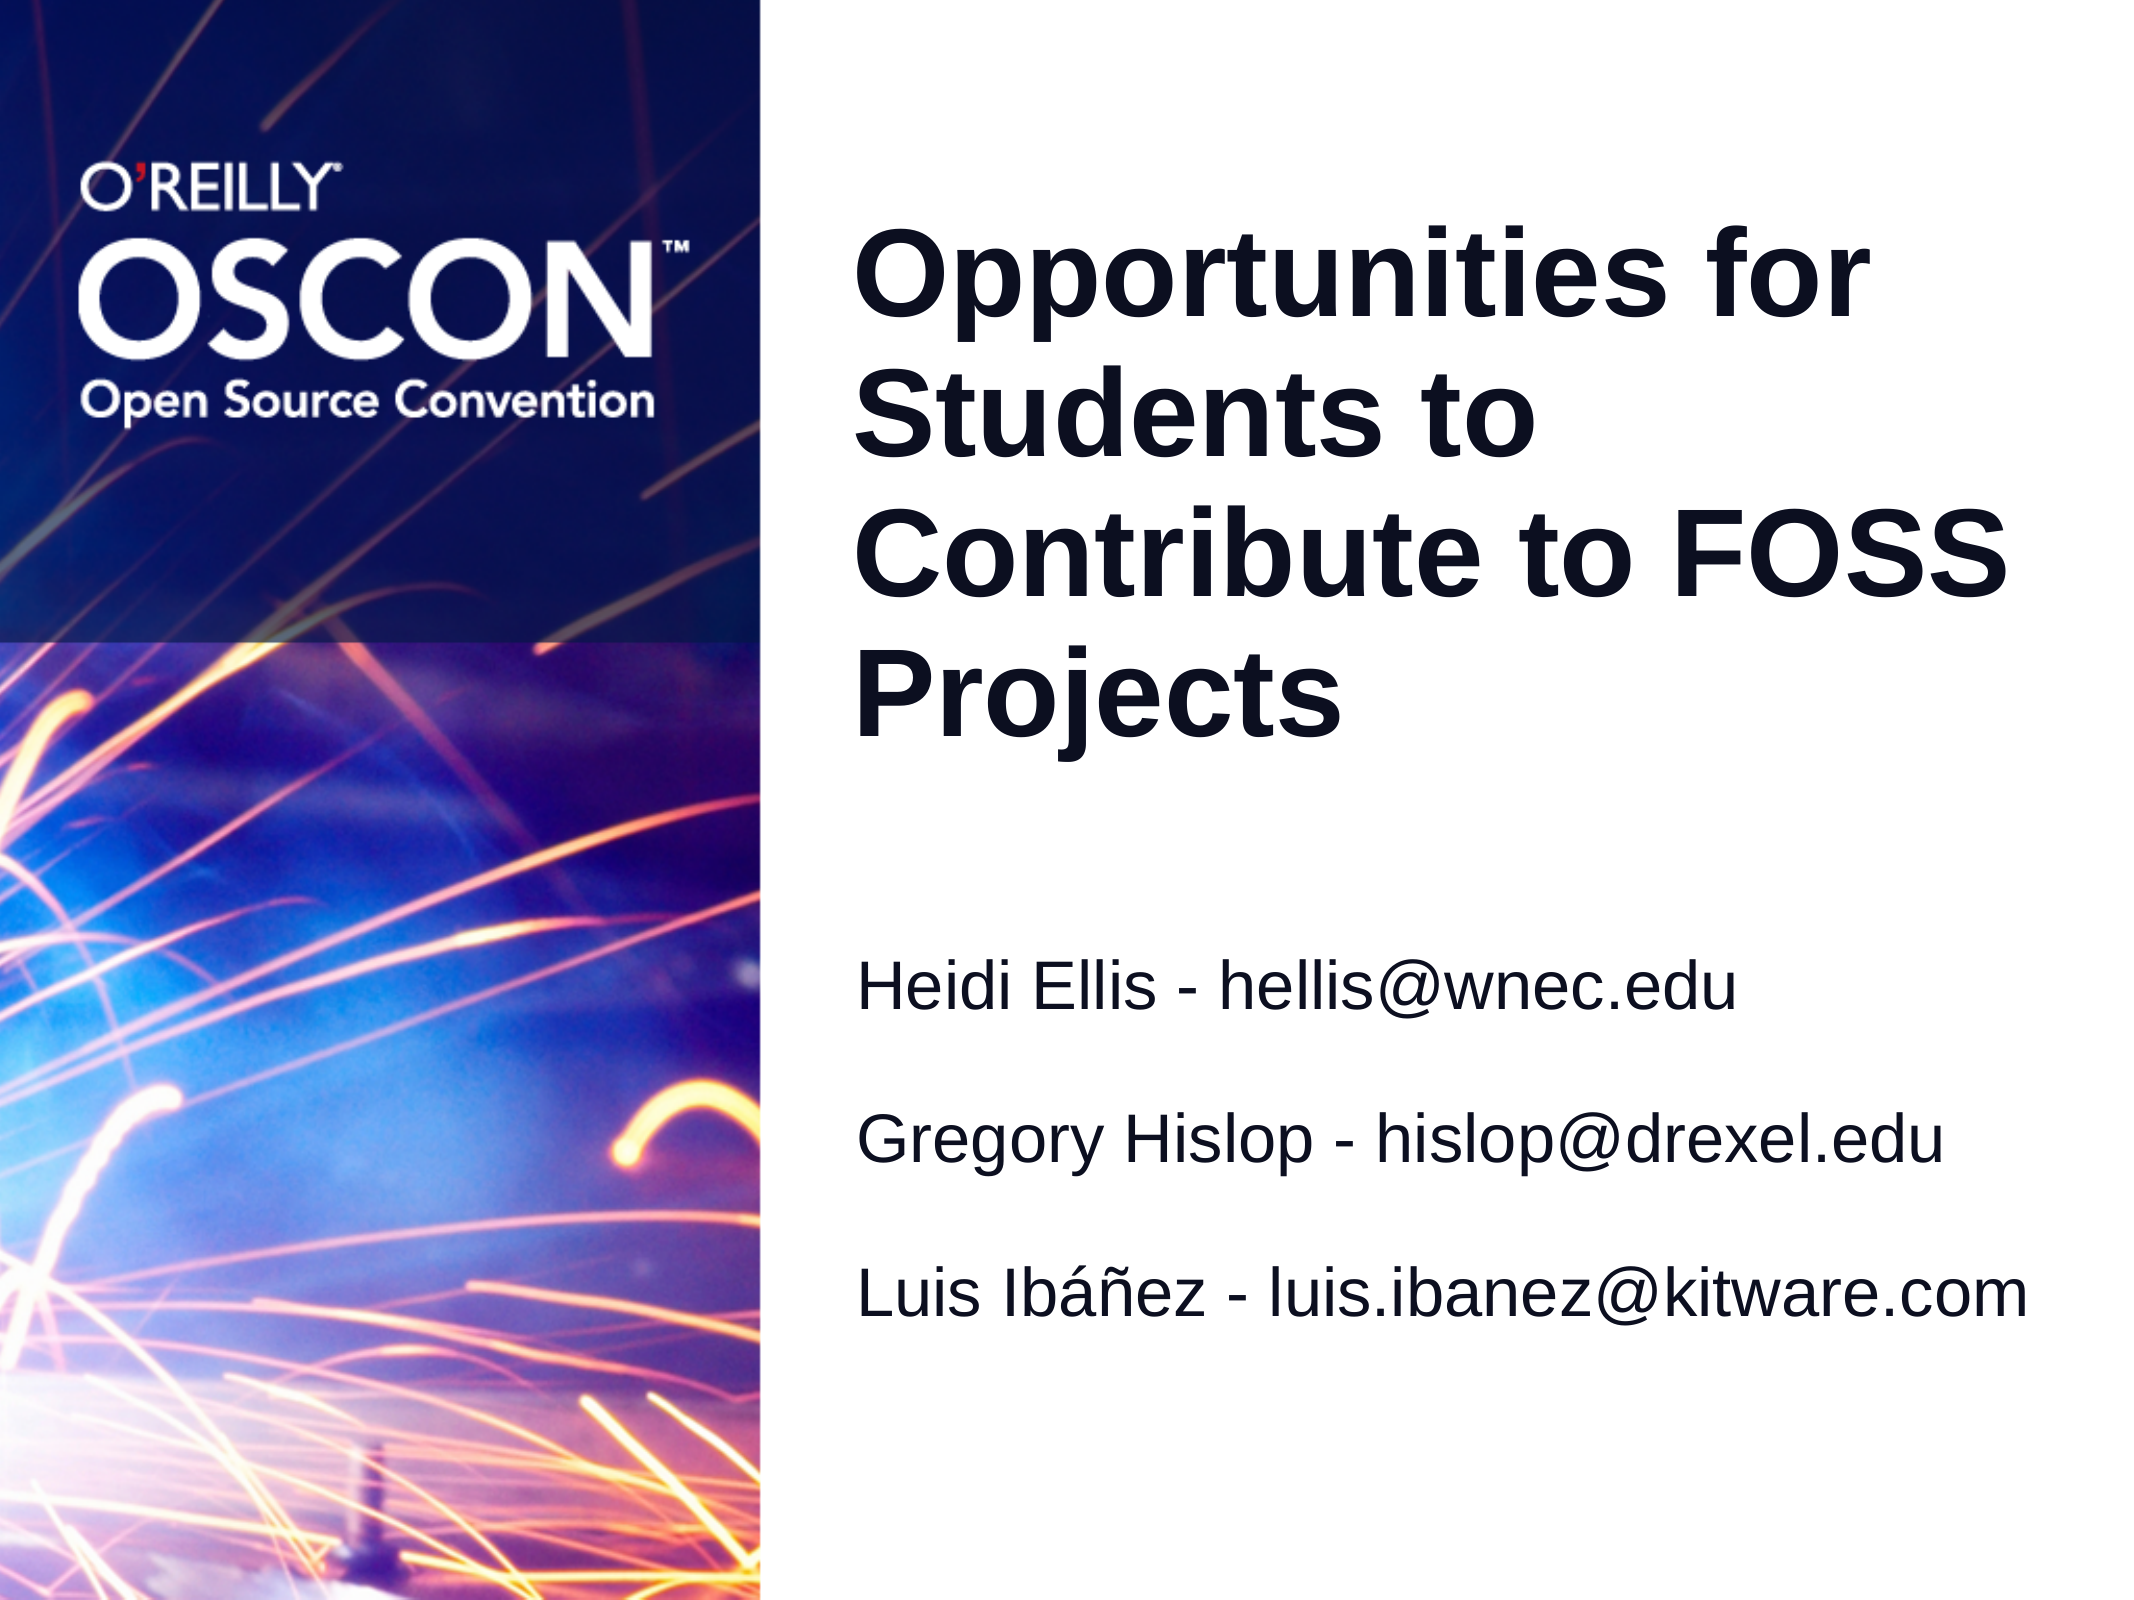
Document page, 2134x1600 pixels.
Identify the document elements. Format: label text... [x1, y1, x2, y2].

list Heidi Ellis - hellis@wnec.edu Gregory Hislop - hislop@drexel.edu Luis Ibáñez - luis.ibanez@kitware.com [847, 785, 2063, 1600]
title Opportunities for Students to Contribute to FOSS Projects [843, 0, 2059, 771]
picture [0, 0, 2134, 1600]
